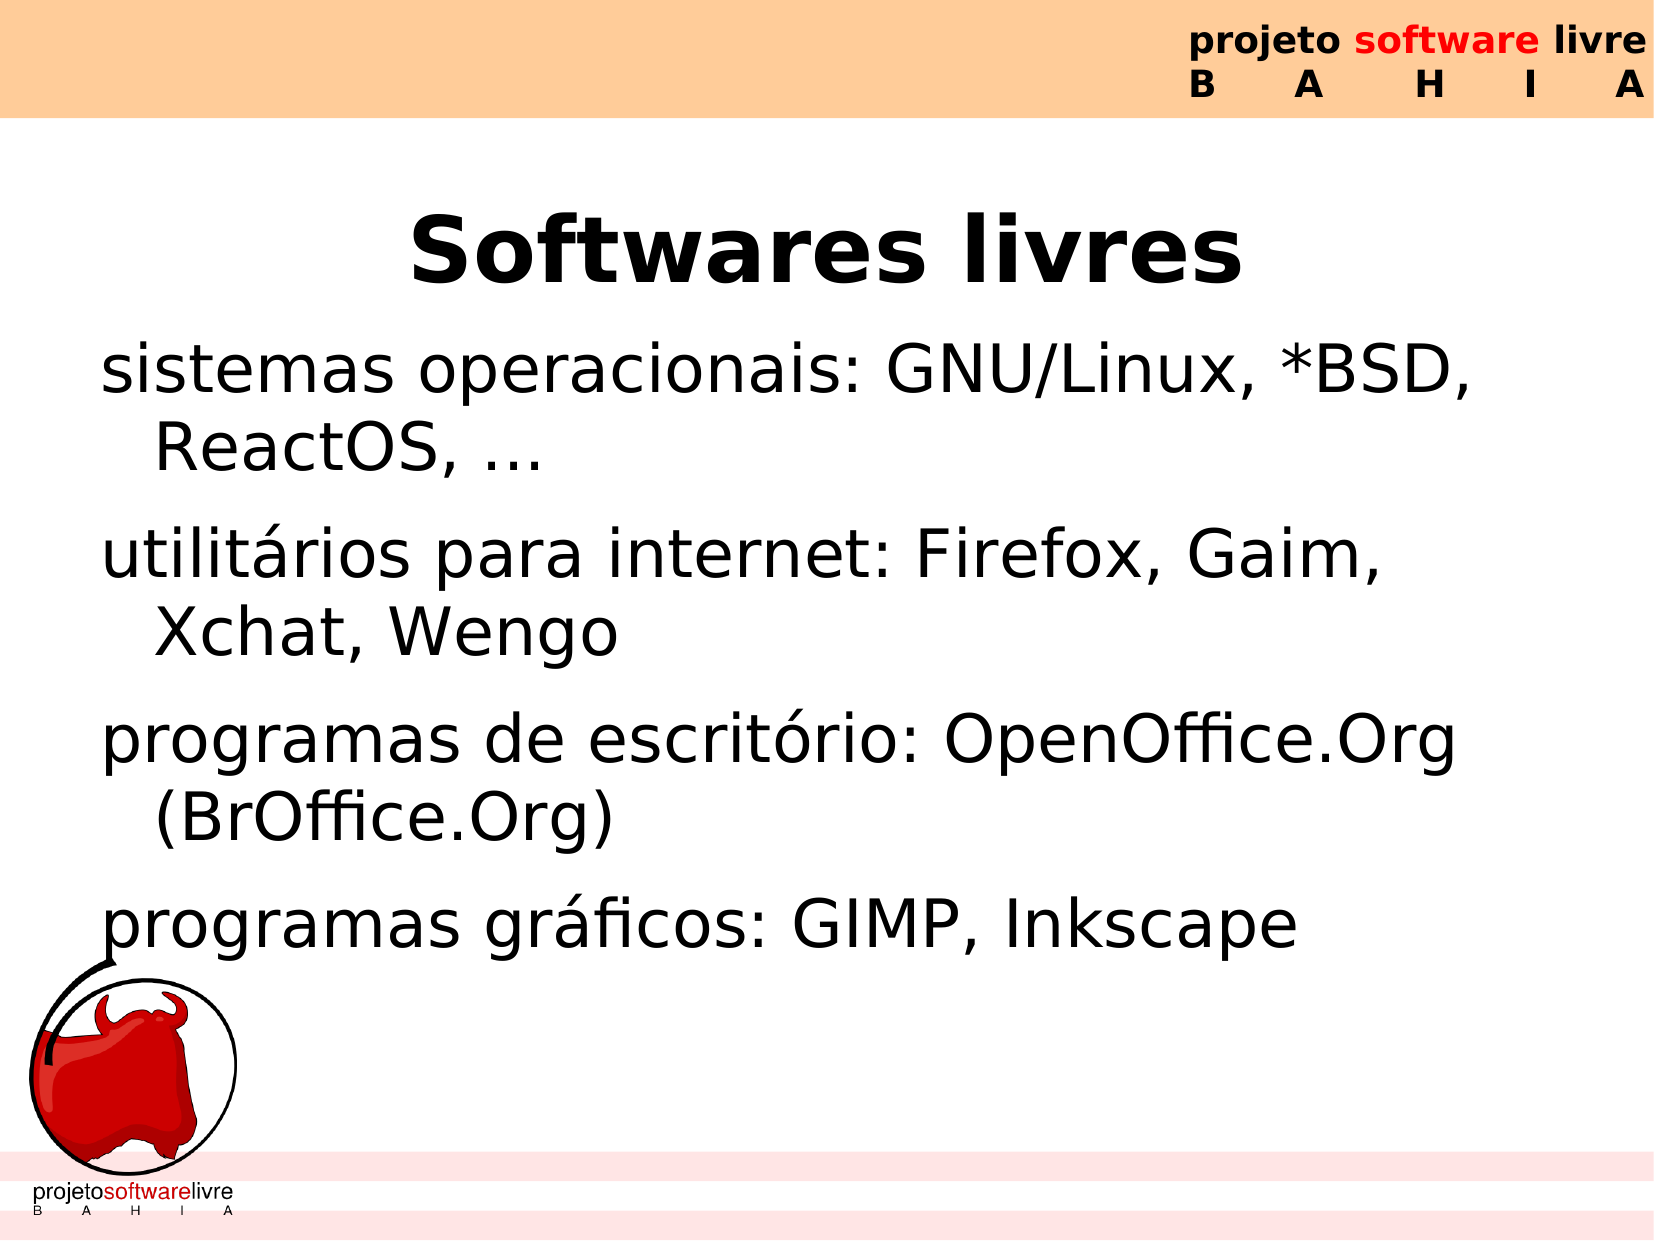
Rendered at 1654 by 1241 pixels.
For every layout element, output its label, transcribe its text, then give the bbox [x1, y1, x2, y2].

list sistemas operacionais: GNU/Linux, *BSD, ReactOS, ... utilitários para internet: Firefox, Gaim, Xchat, Wengo programas de escritório: OpenOffice.Org (BrOffice.Org) programas gráficos: GIMP, Inkscape [82, 330, 1571, 1012]
picture [29, 957, 237, 1215]
title Softwares livres [82, 118, 1571, 330]
